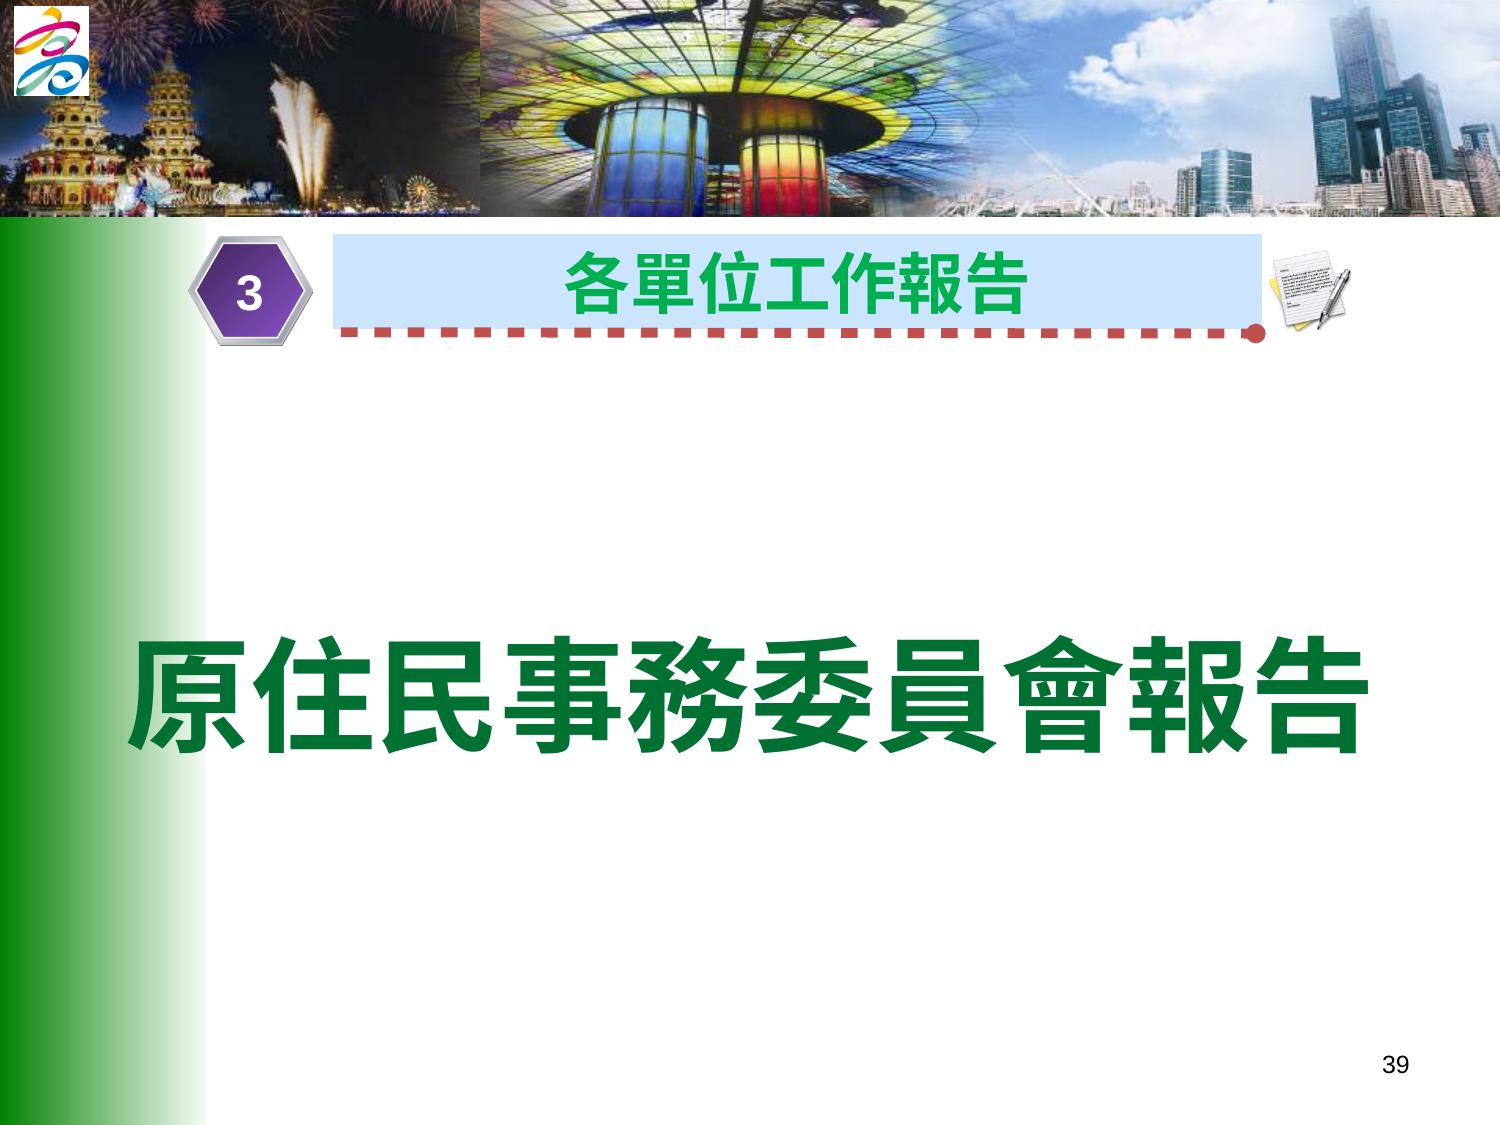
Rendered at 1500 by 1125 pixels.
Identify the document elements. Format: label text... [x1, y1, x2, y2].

title 原住民事務委員會報告 [100, 385, 1400, 1000]
slide_number <編號> [1352, 1024, 1425, 1103]
text_box 各單位工作報告 [333, 234, 1263, 329]
text_box [188, 236, 314, 346]
picture [1268, 249, 1352, 333]
picture [0, 0, 1500, 217]
text_box 3 [220, 253, 279, 328]
